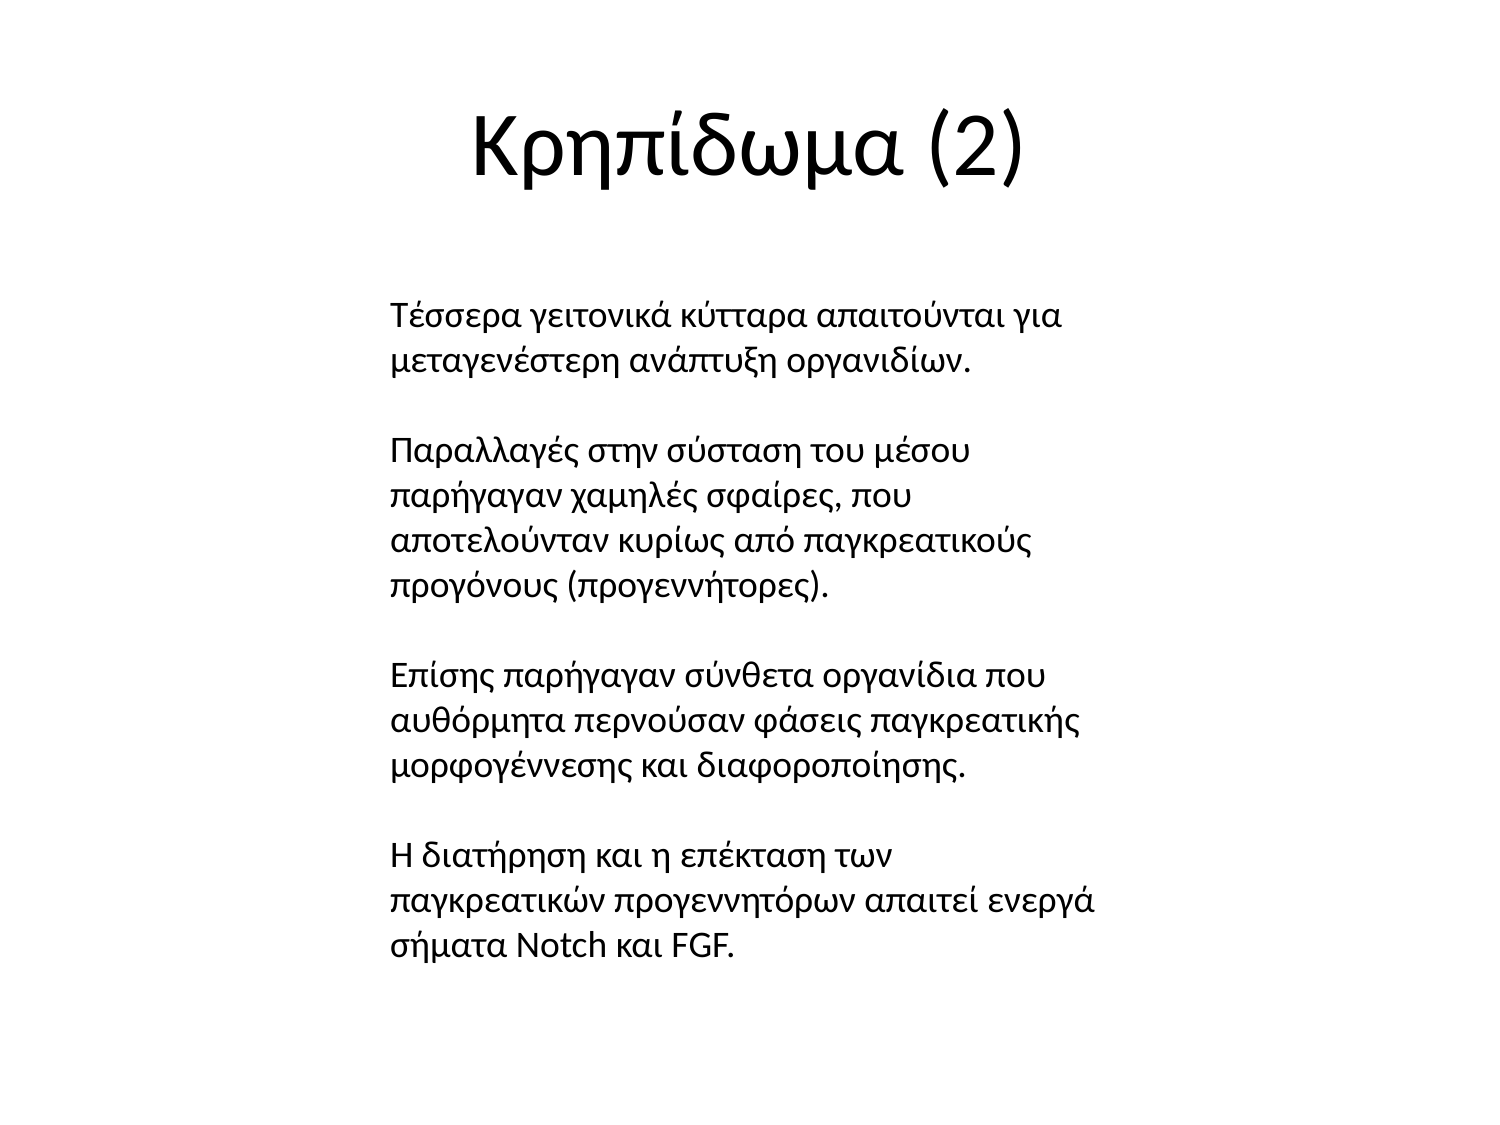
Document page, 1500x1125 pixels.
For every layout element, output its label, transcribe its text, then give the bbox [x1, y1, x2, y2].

text_box Τέσσερα γειτονικά κύτταρα απαιτούνται για μεταγενέστερη ανάπτυξη οργανιδίων. Παραλλαγές στην σύσταση του μέσου παρήγαγαν χαμηλές σφαίρες, που αποτελούνταν κυρίως από παγκρεατικούς προγόνους (προγεννήτορες). Επίσης παρήγαγαν σύνθετα οργανίδια που αυθόρμητα περνούσαν φάσεις παγκρεατικής μορφογέννεσης και διαφοροποίησης. Η διατήρηση και η επέκταση των παγκρεατικών προγεννητόρων απαιτεί ενεργά σήματα Notch και FGF. [375, 282, 1125, 972]
title Κρηπίδωμα (2) [75, 45, 1426, 233]
